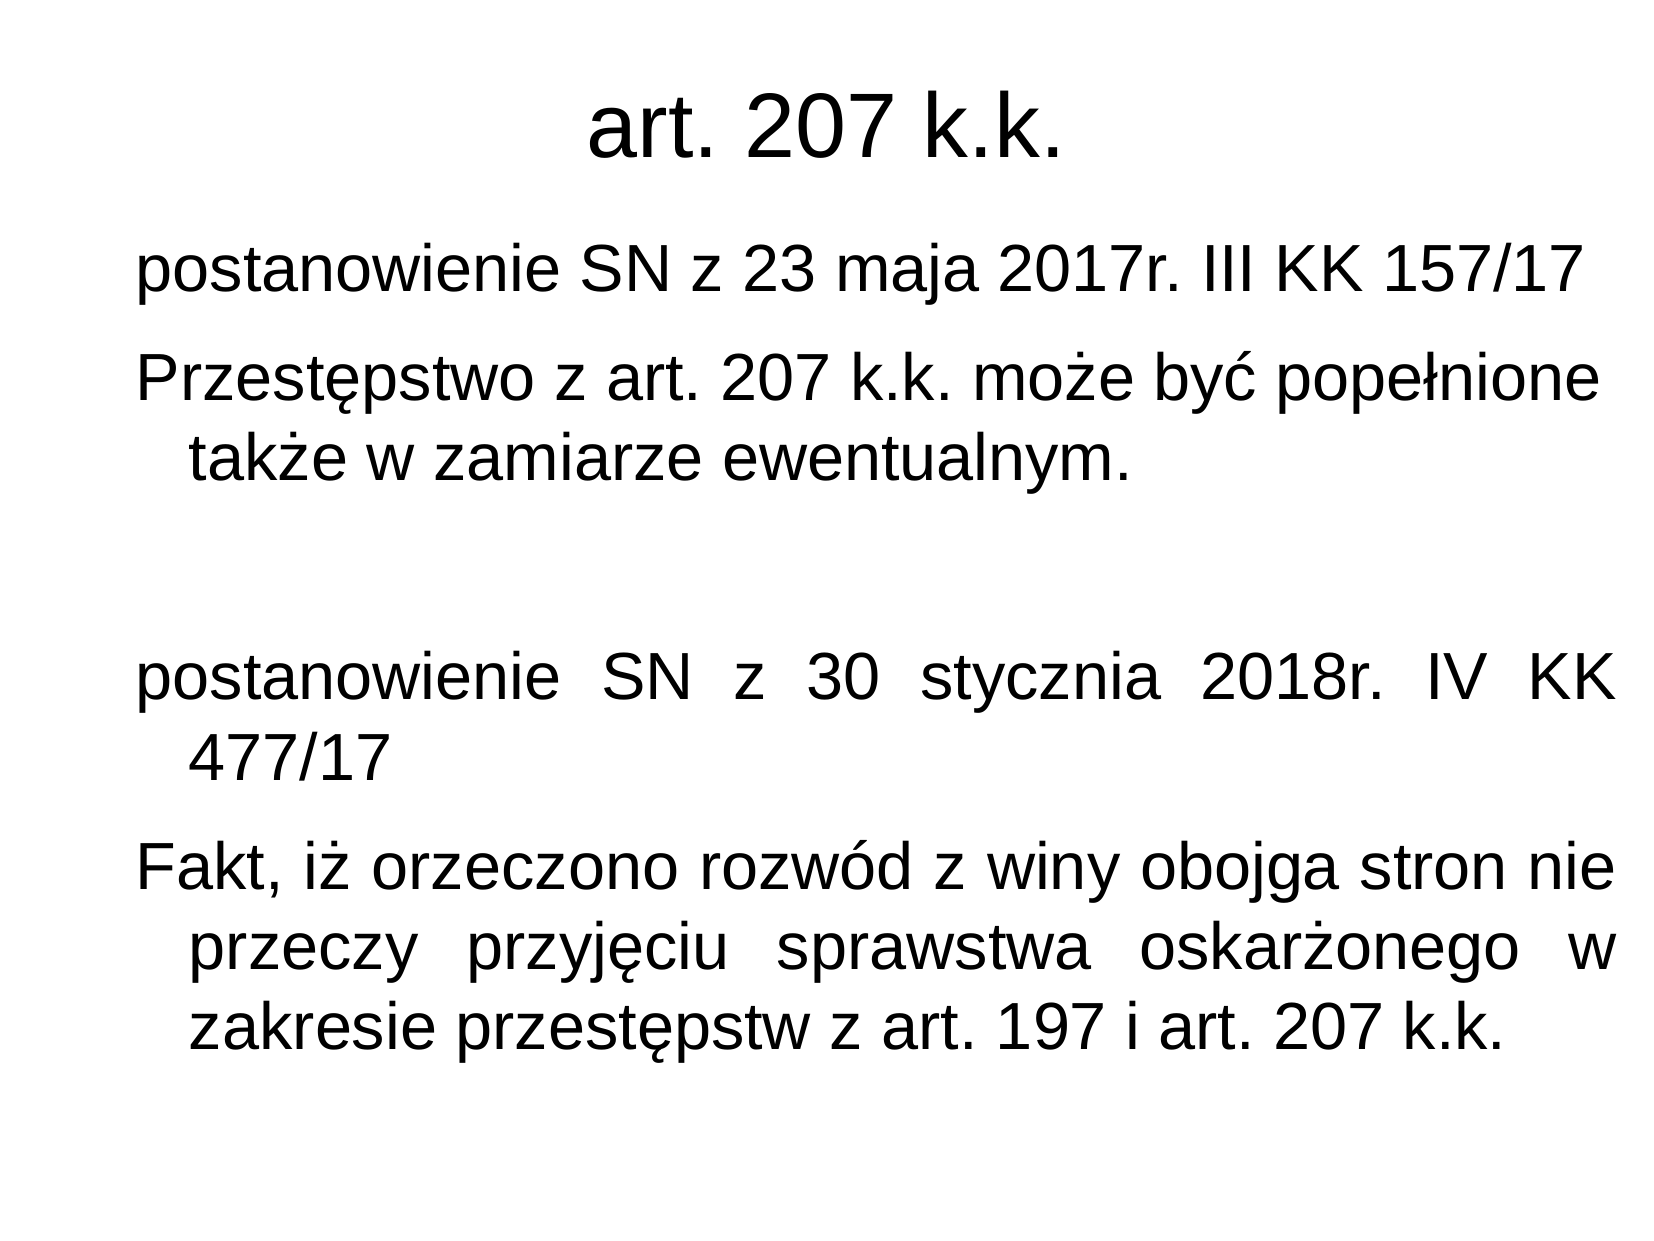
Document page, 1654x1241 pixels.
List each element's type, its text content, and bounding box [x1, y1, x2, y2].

title art. 207 k.k. [82, 17, 1571, 224]
list postanowienie SN z 23 maja 2017r. III KK 157/17 Przestępstwo z art. 207 k.k. może być popełnione także w zamiarze ewentualnym. postanowienie SN z 30 stycznia 2018r. IV KK 477/17 Fakt, iż orzeczono rozwód z winy obojga stron nie przeczy przyjęciu sprawstwa oskarżonego w zakresie przestępstw z art. 197 i art. 207 k.k. [47, 224, 1619, 1241]
